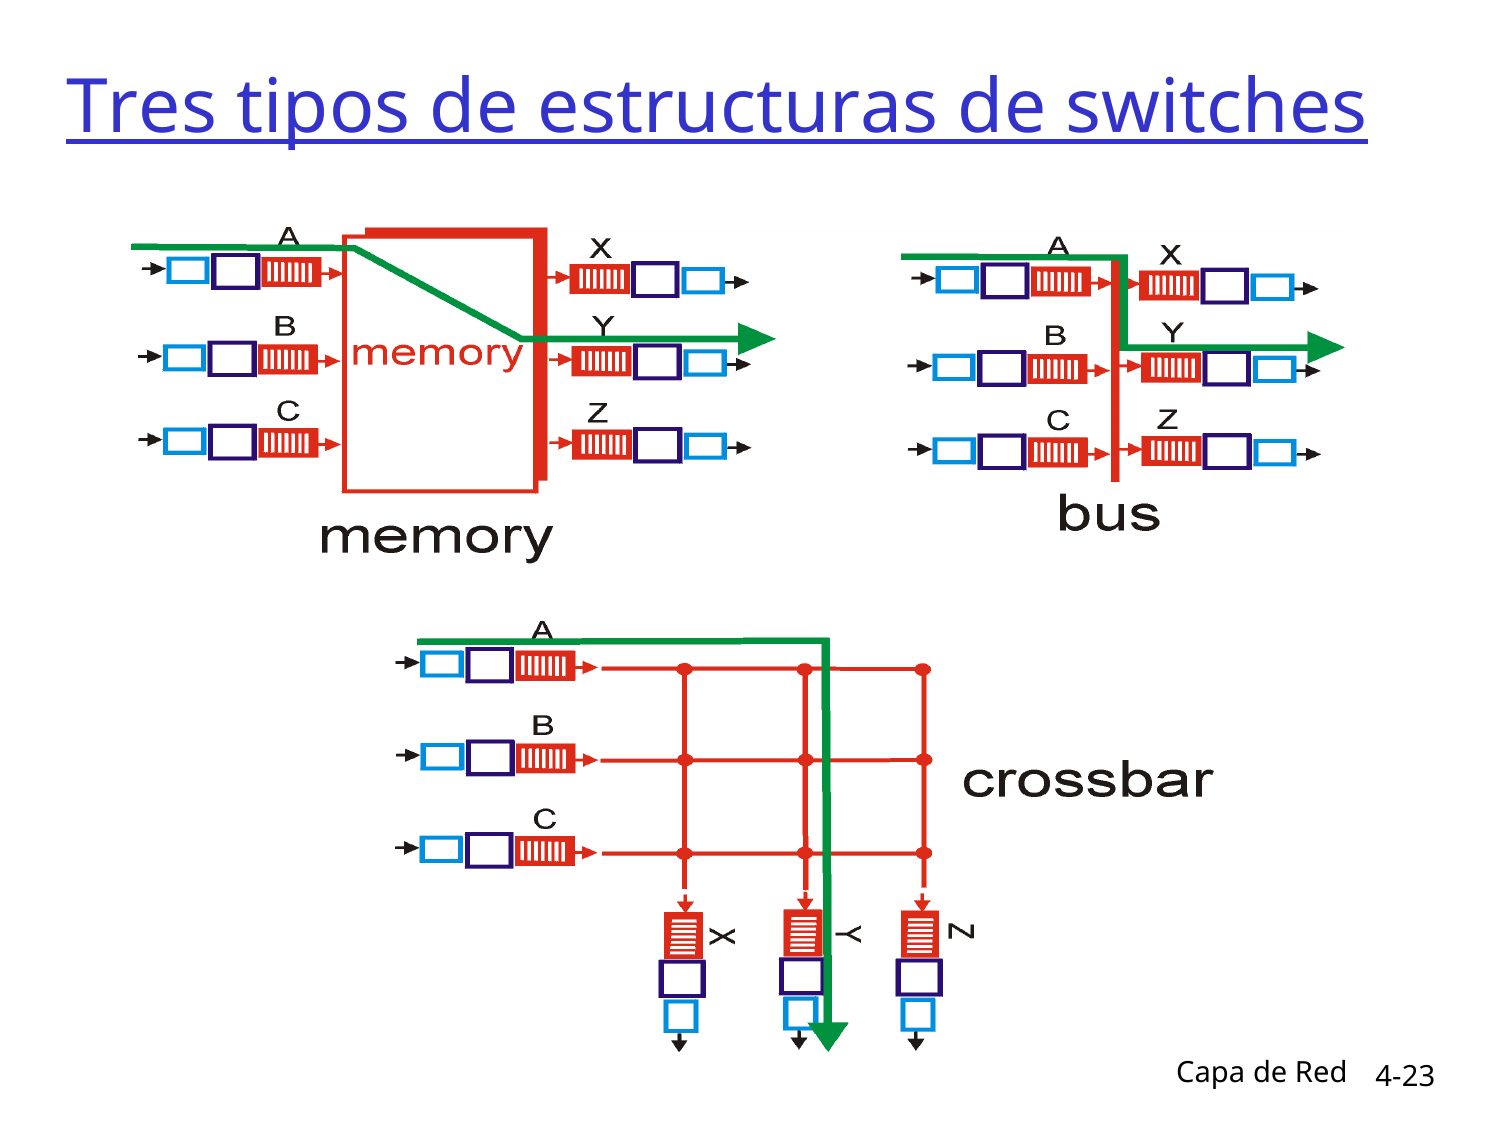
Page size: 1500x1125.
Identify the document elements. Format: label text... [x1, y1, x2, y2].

title Tres tipos de estructuras de switches [51, 45, 1447, 166]
picture [131, 227, 1345, 1052]
